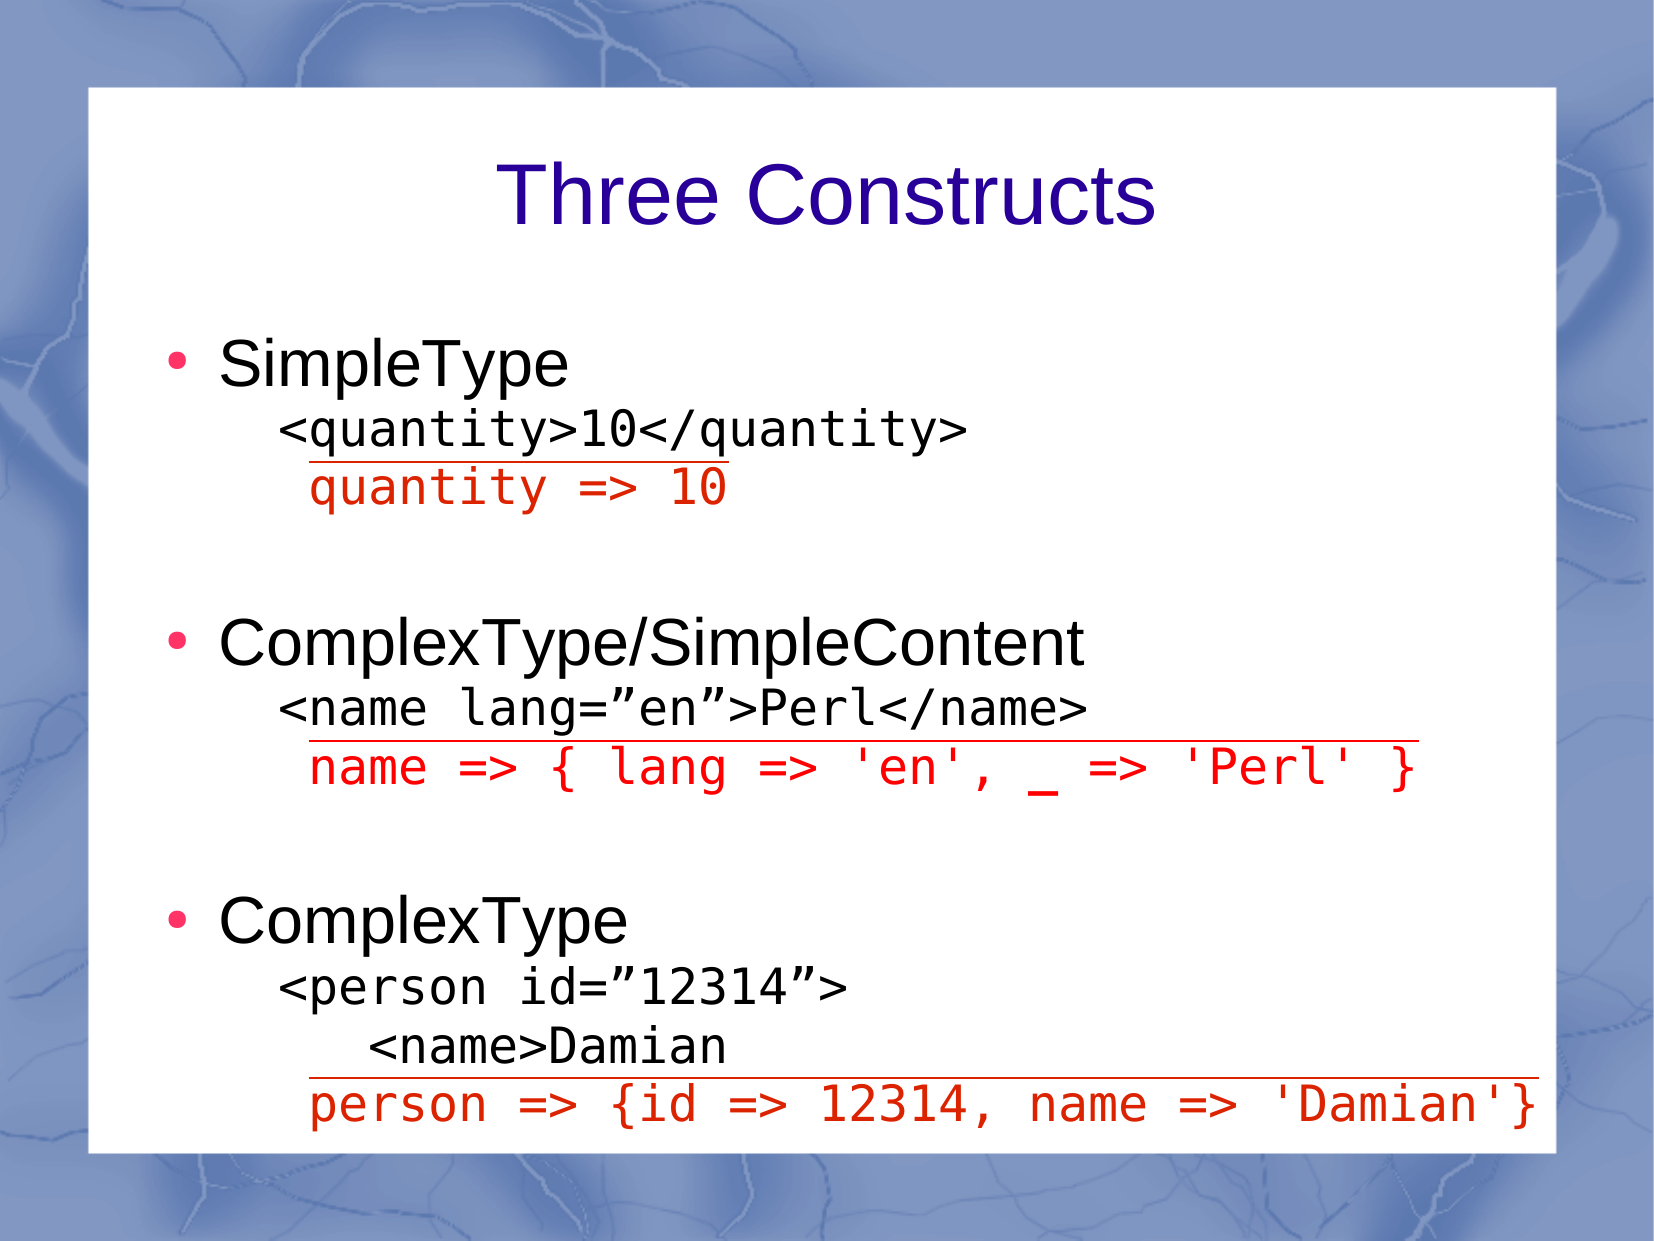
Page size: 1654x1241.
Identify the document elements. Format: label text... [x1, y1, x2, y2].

title Three Constructs [118, 90, 1536, 298]
picture [0, 0, 1654, 1241]
list SimpleType <quantity>10</quantity> quantity => 10 ComplexType/SimpleContent <name lang=”en”>Perl</name> name => { lang => 'en', _ => 'Perl' } ComplexType <person id=”12314”> <name>Damian person => {id => 12314, name => 'Damian'} [147, 325, 1576, 1232]
